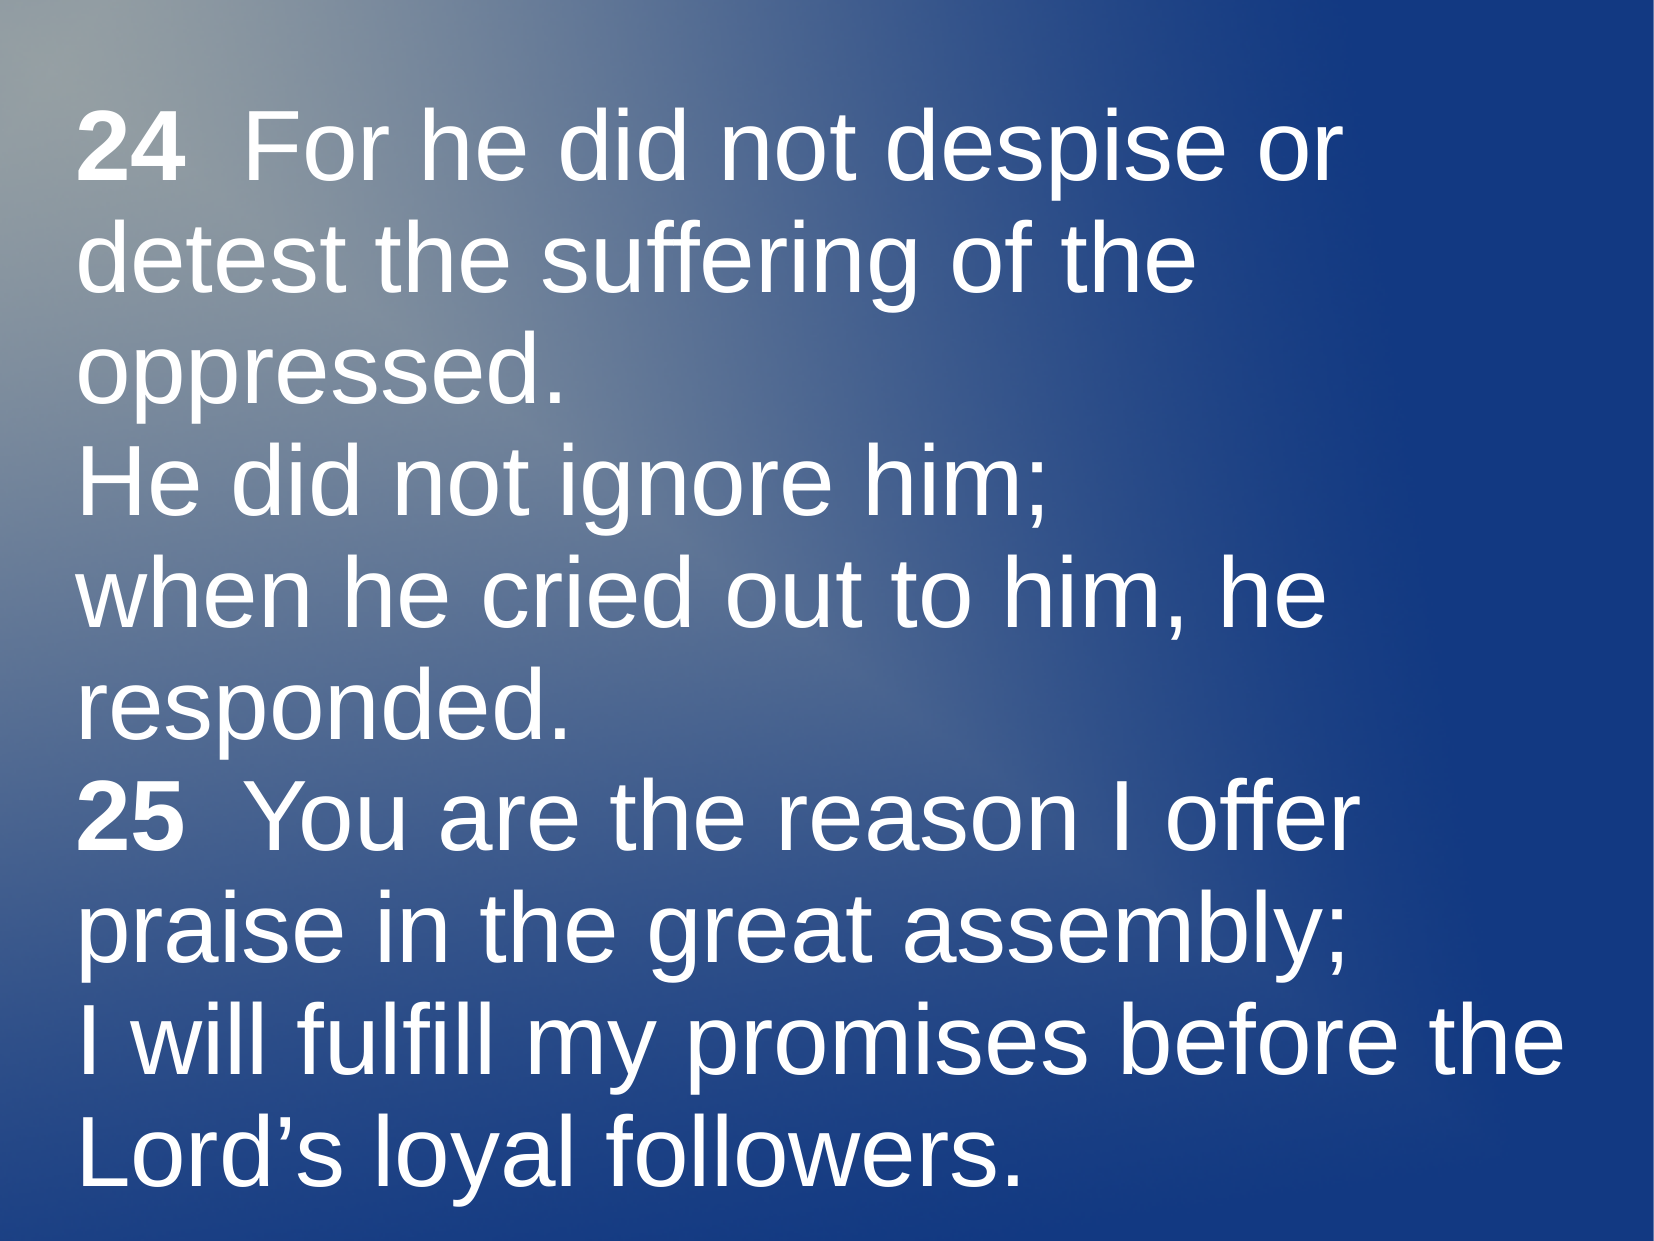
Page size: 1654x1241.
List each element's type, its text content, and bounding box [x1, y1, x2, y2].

list 24 For he did not despise or detest the suffering of the oppressed. He did not ignore him; when he cried out to him, he responded. 25 You are the reason I offer praise in the great assembly; I will fulfill my promises before the Lord’s loyal followers. [75, 90, 1606, 1241]
picture [0, 0, 1654, 1241]
